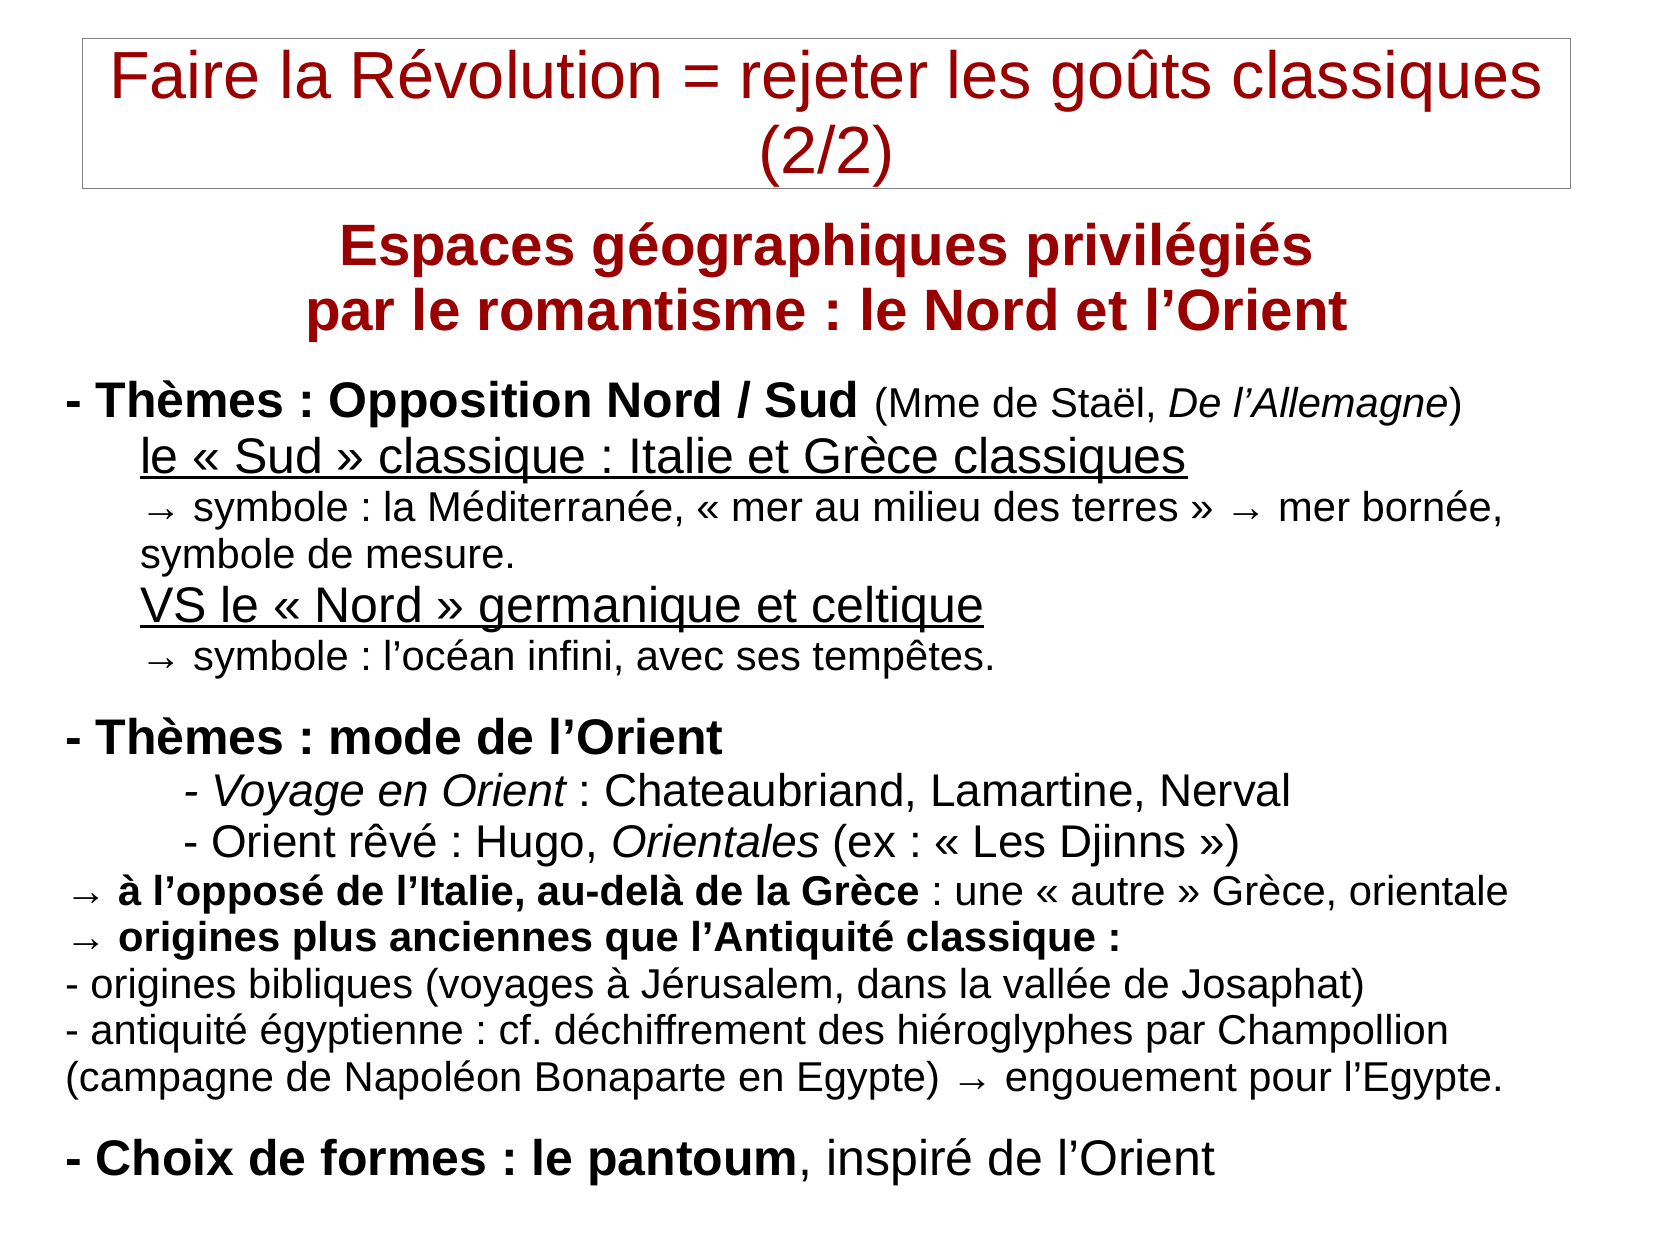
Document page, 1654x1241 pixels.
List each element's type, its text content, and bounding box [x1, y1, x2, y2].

title Faire la Révolution = rejeter les goûts classiques (2/2) [82, 38, 1571, 189]
list Espaces géographiques privilégiés par le romantisme : le Nord et l’Orient - Thèmes : Opposition Nord / Sud (Mme de Staël, De l’Allemagne) le « Sud » classique : Italie et Grèce classiques → symbole : la Méditerranée, « mer au milieu des terres » → mer bornée, symbole de mesure. VS le « Nord » germanique et celtique → symbole : l’océan infini, avec ses tempêtes. - Thèmes : mode de l’Orient - Voyage en Orient : Chateaubriand, Lamartine, Nerval - Orient rêvé : Hugo, Orientales (ex : « Les Djinns ») → à l’opposé de l’Italie, au-delà de la Grèce : une « autre » Grèce, orientale → origines plus anciennes que l’Antiquité classique : - origines bibliques (voyages à Jérusalem, dans la vallée de Josaphat) - antiquité égyptienne : cf. déchiffrement des hiéroglyphes par Champollion (campagne de Napoléon Bonaparte en Egypte) → engouement pour l’Egypte. - Choix de formes : le pantoum, inspiré de l’Orient [64, 212, 1589, 1197]
